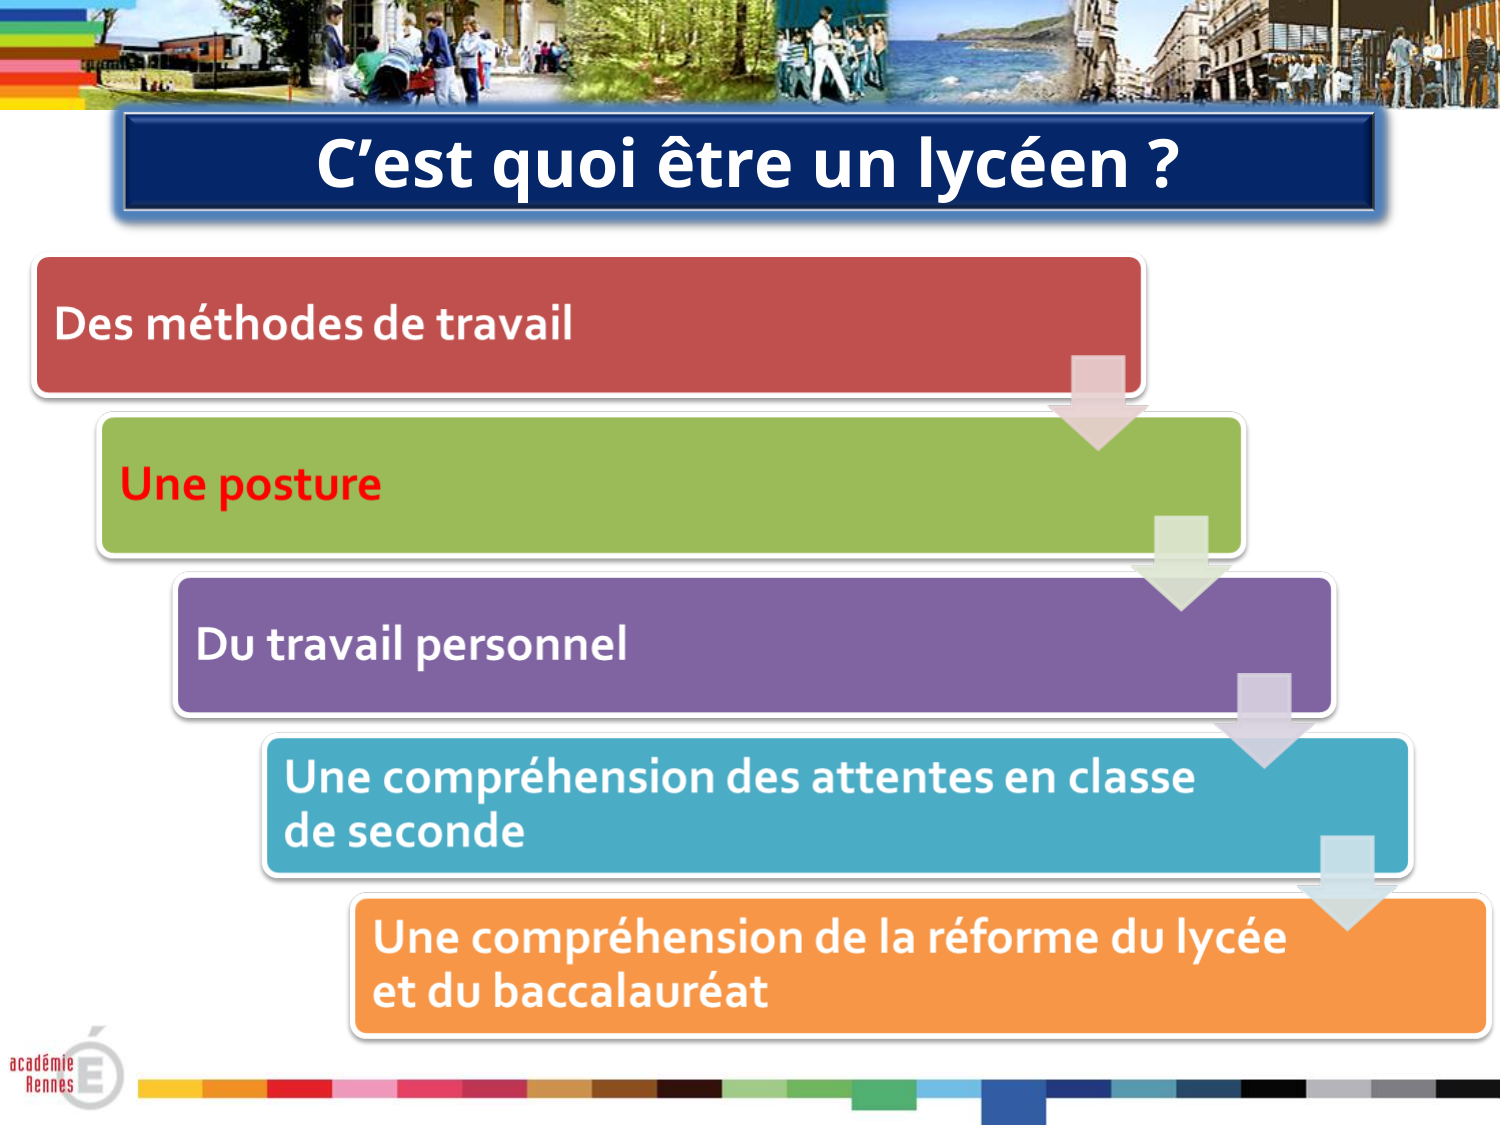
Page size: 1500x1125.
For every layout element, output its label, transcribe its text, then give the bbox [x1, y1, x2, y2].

picture [0, 0, 1500, 1125]
text_box C’est quoi être un lycéen ? [123, 113, 1373, 209]
